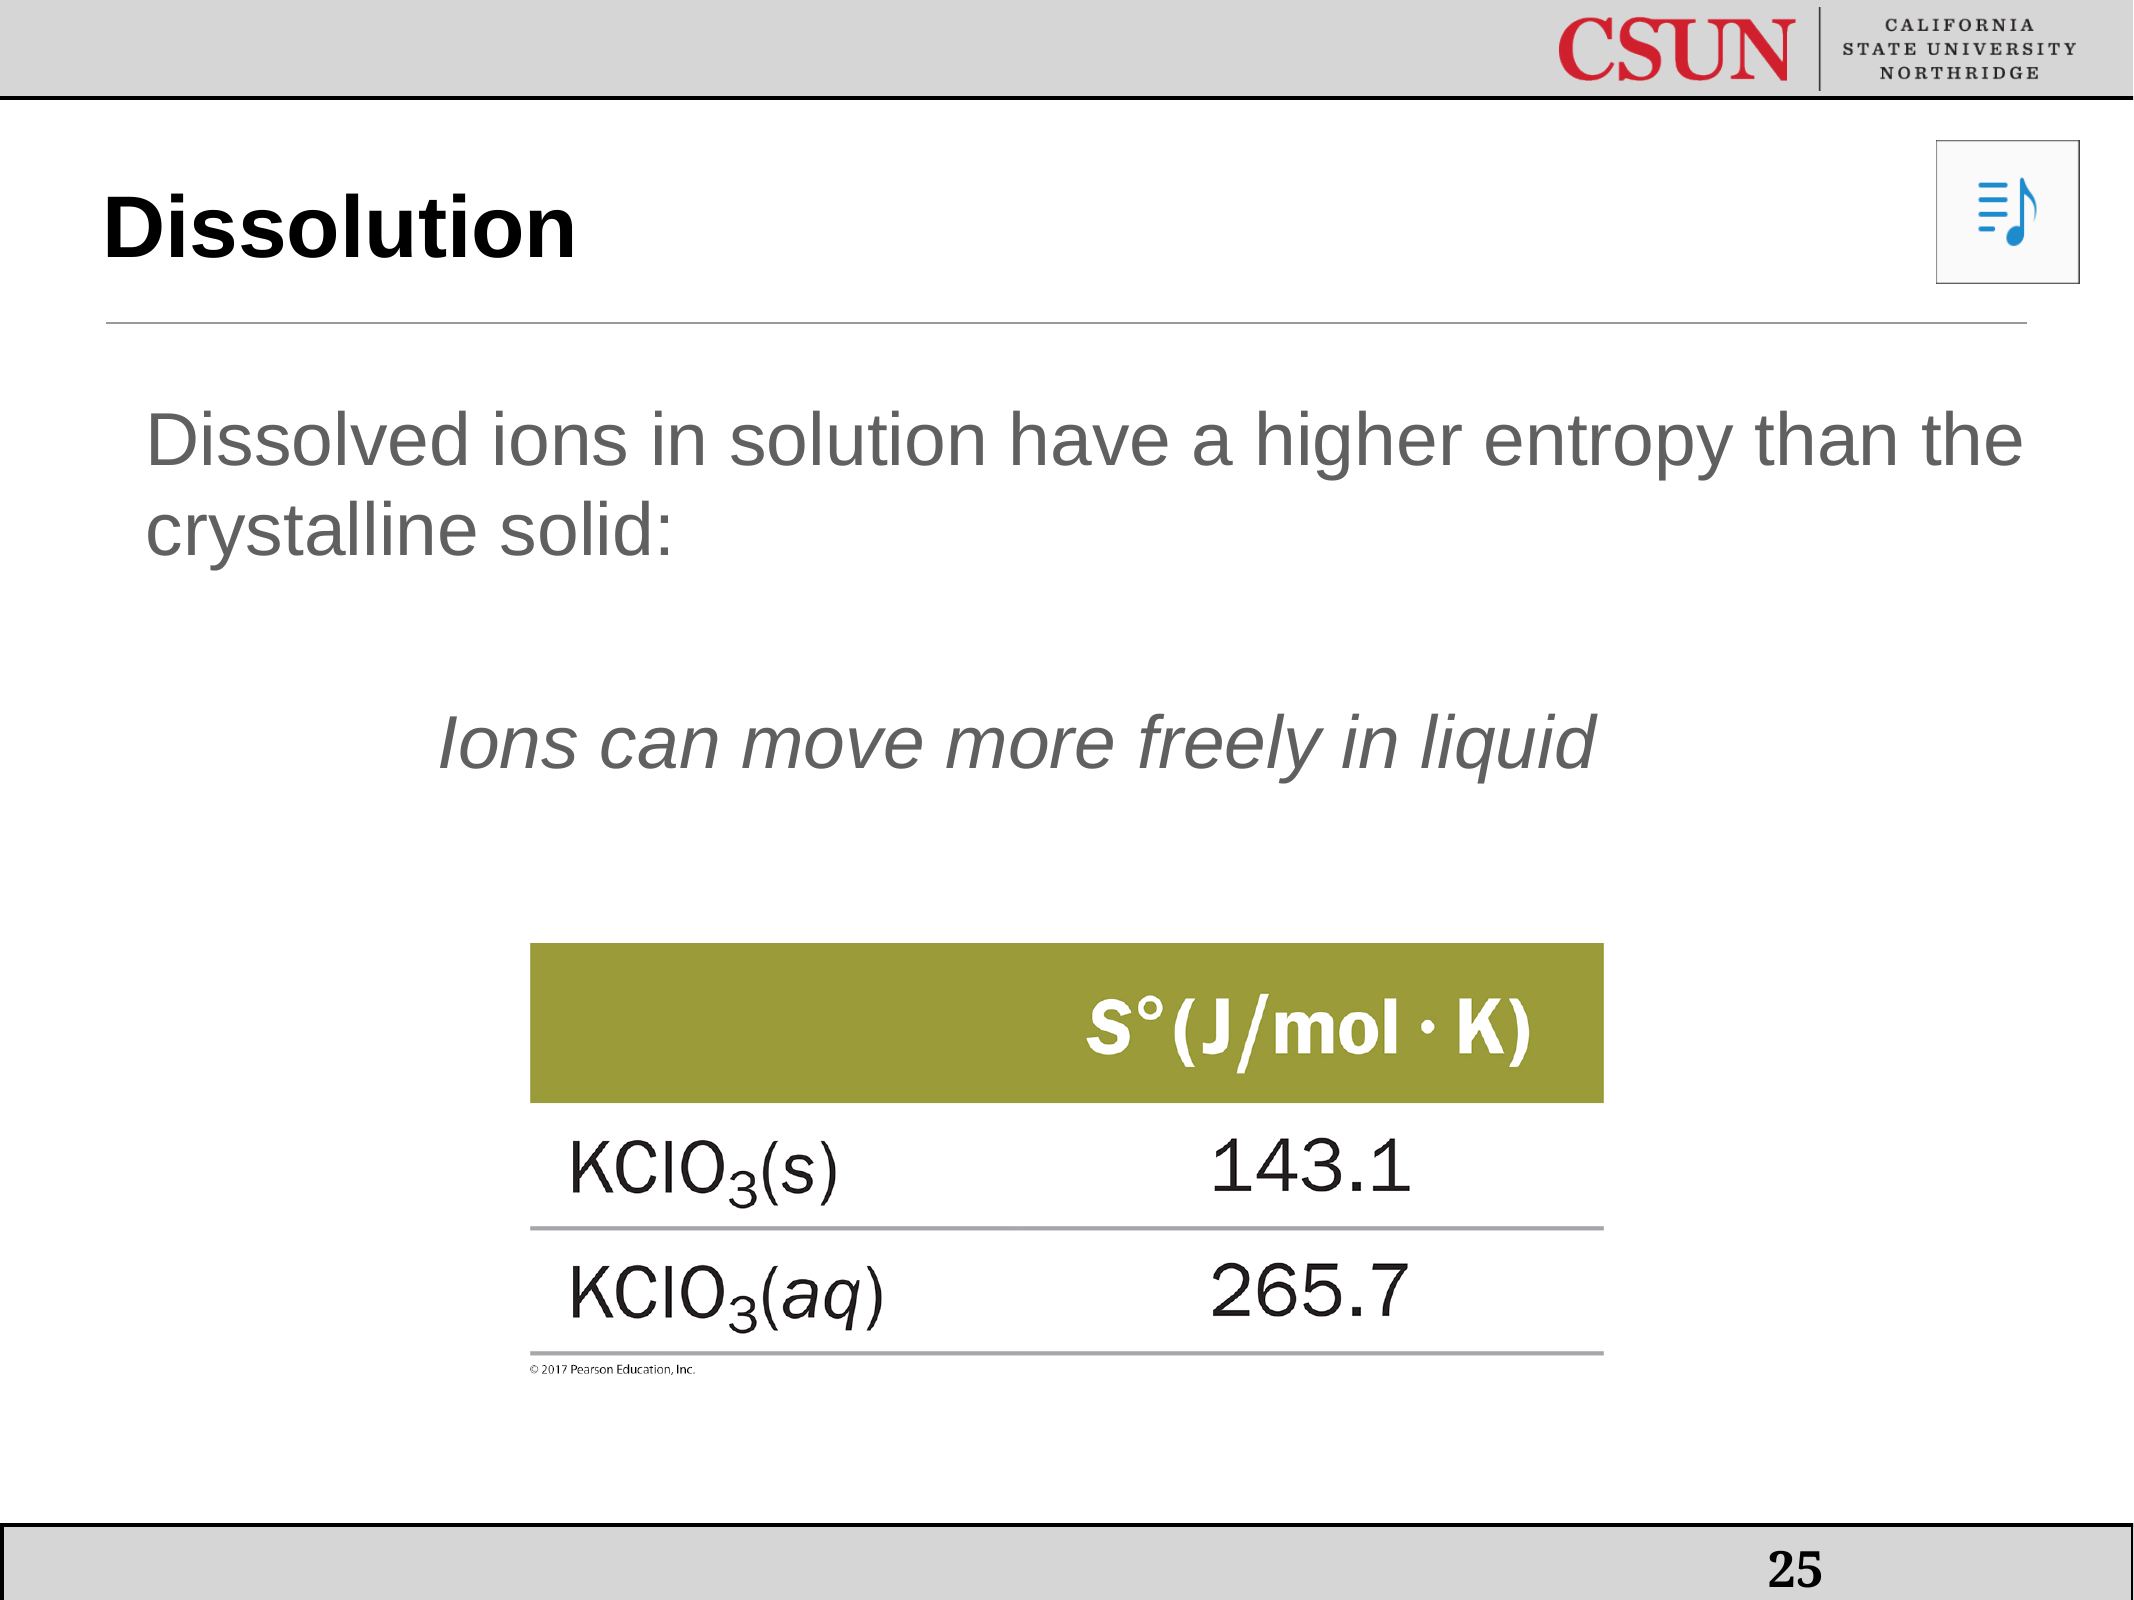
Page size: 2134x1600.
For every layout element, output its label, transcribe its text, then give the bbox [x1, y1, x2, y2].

text_box [1935, 139, 2081, 286]
title Dissolution [93, 104, 2040, 284]
picture [1559, 7, 2076, 91]
picture [521, 934, 1612, 1381]
list Dissolved ions in solution have a higher entropy than the crystalline solid: Ions can move more freely in liquid [93, 382, 2040, 1460]
